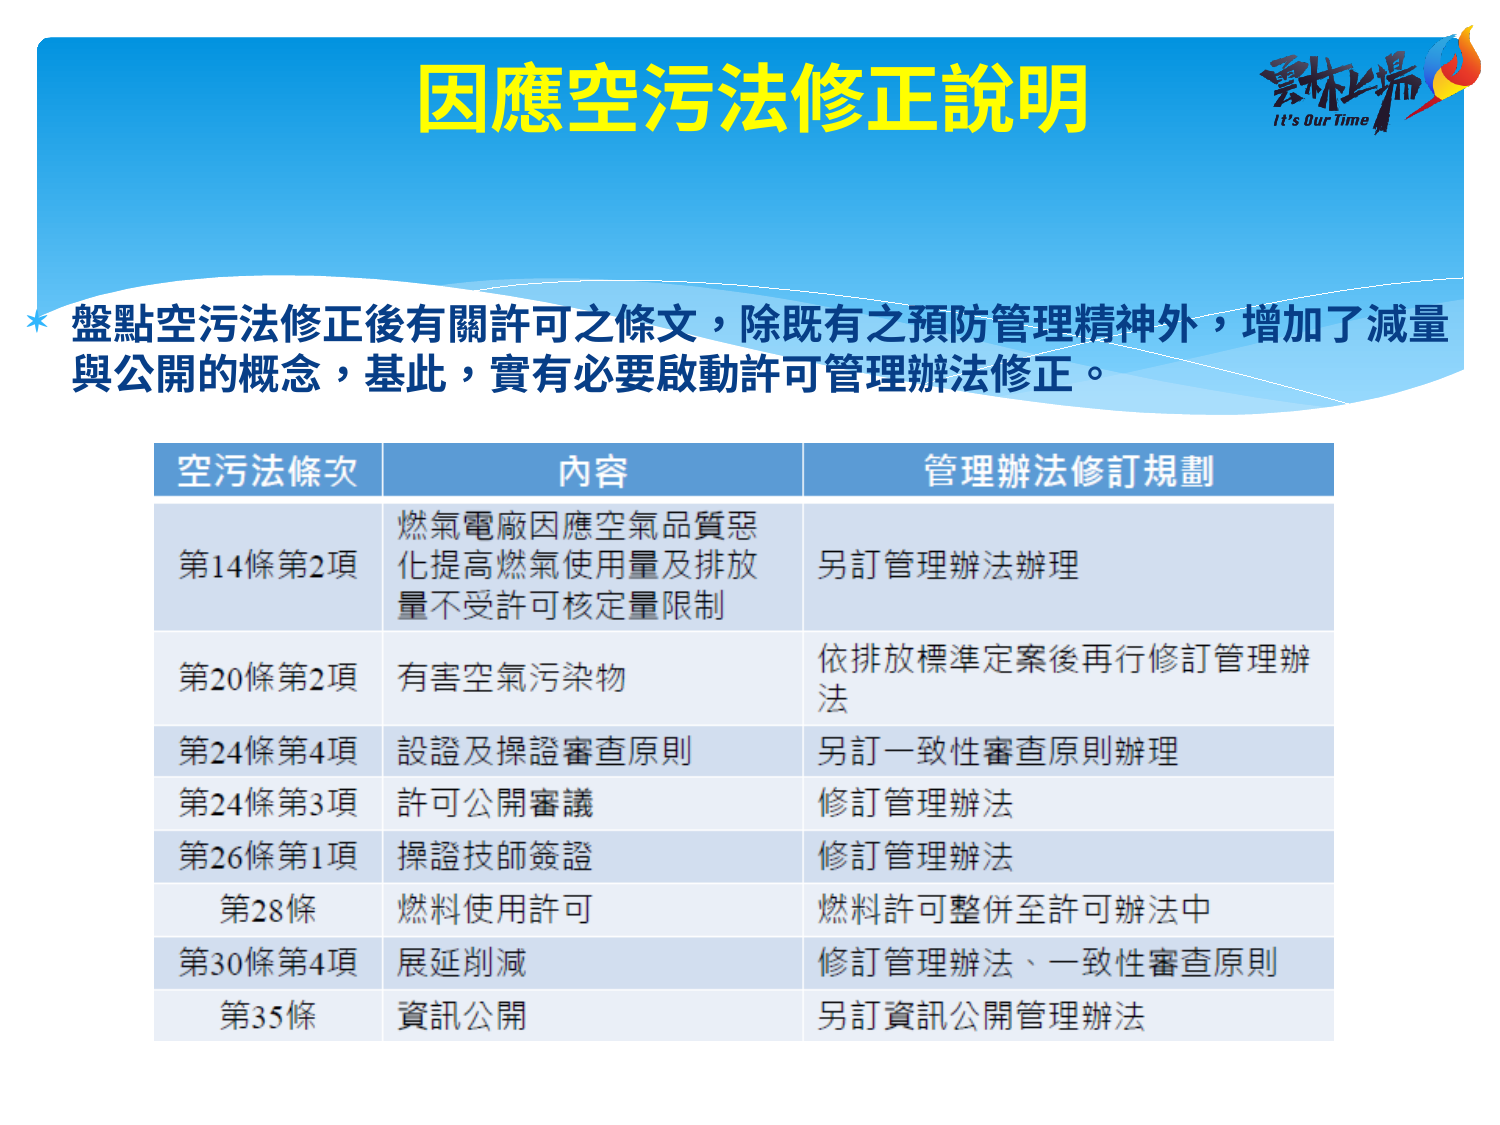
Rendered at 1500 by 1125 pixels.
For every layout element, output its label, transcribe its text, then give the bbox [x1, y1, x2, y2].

title 因應空污法修正說明 [5, 30, 1500, 162]
picture [1257, 19, 1483, 30]
picture [154, 443, 1334, 1041]
list 盤點空污法修正後有關許可之條文，除既有之預防管理精神外，增加了減量與公開的概念，基此，實有必要啟動許可管理辦法修正。 [11, 289, 1477, 597]
